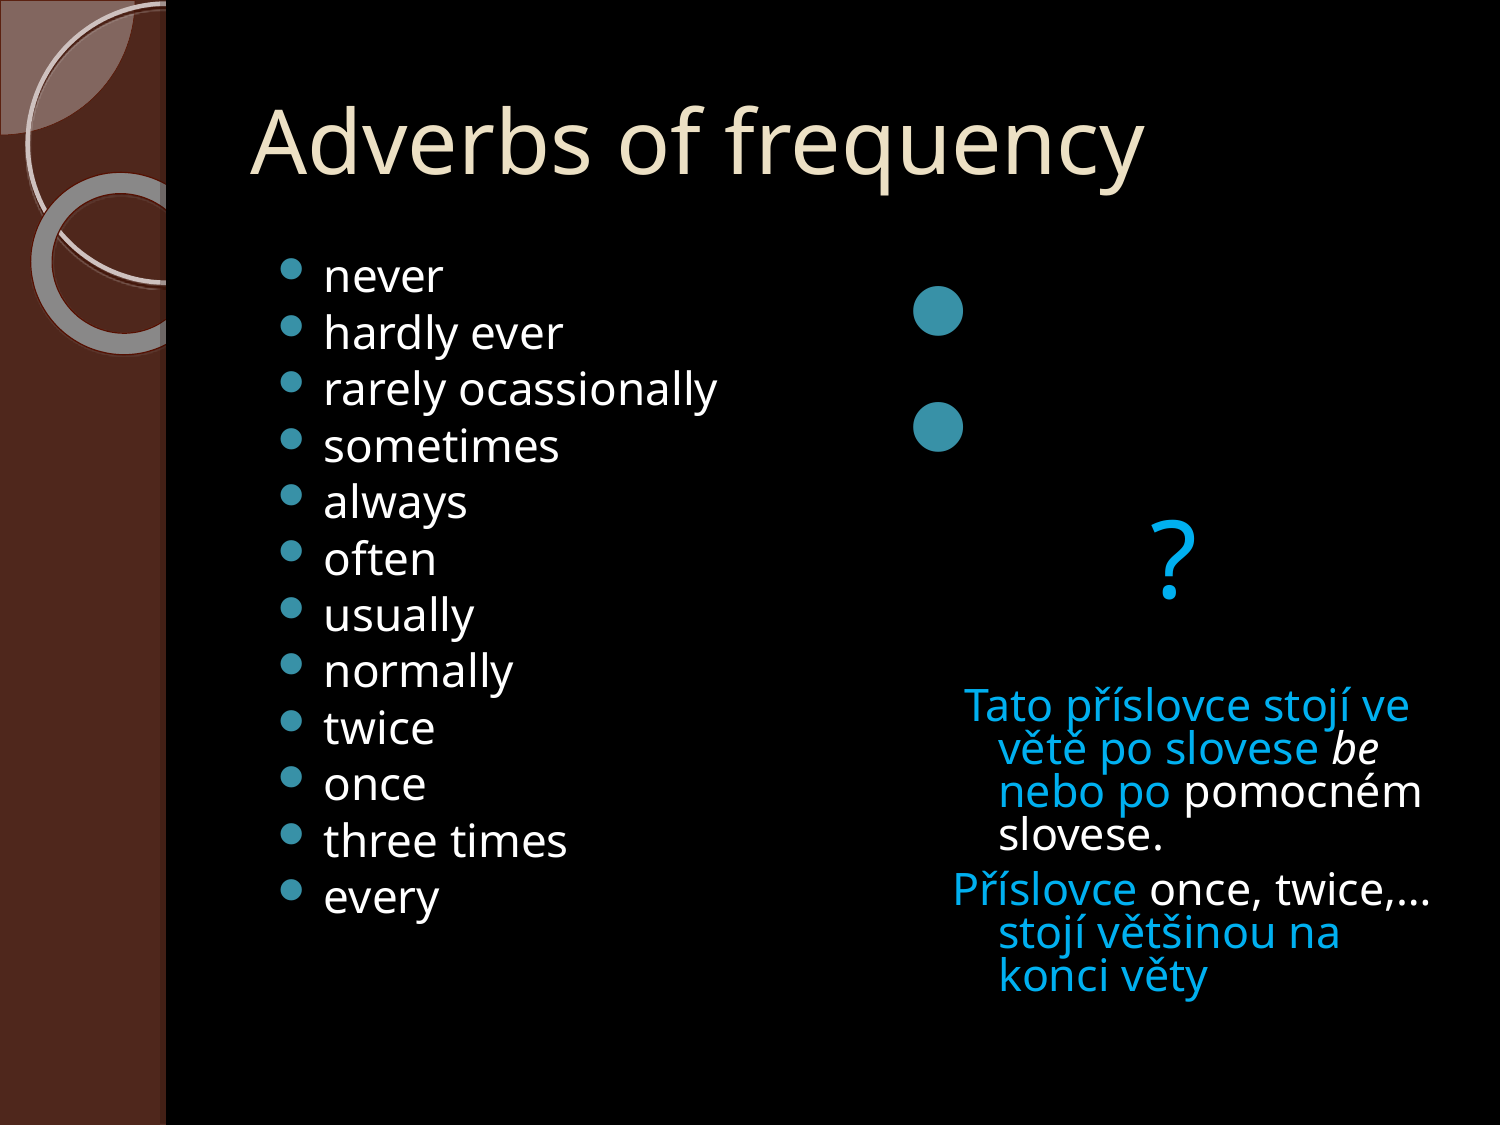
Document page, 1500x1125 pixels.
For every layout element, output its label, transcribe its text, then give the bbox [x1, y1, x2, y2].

title Adverbs of frequency [235, 45, 1466, 233]
list never hardly ever rarely ocassionally sometimes always often usually normally twice once three times every [235, 249, 836, 1015]
list ? Tato příslovce stojí ve větě po slovese be nebo po pomocném slovese. Příslovce once, twice,…stojí většinou na konci věty [865, 249, 1466, 1015]
